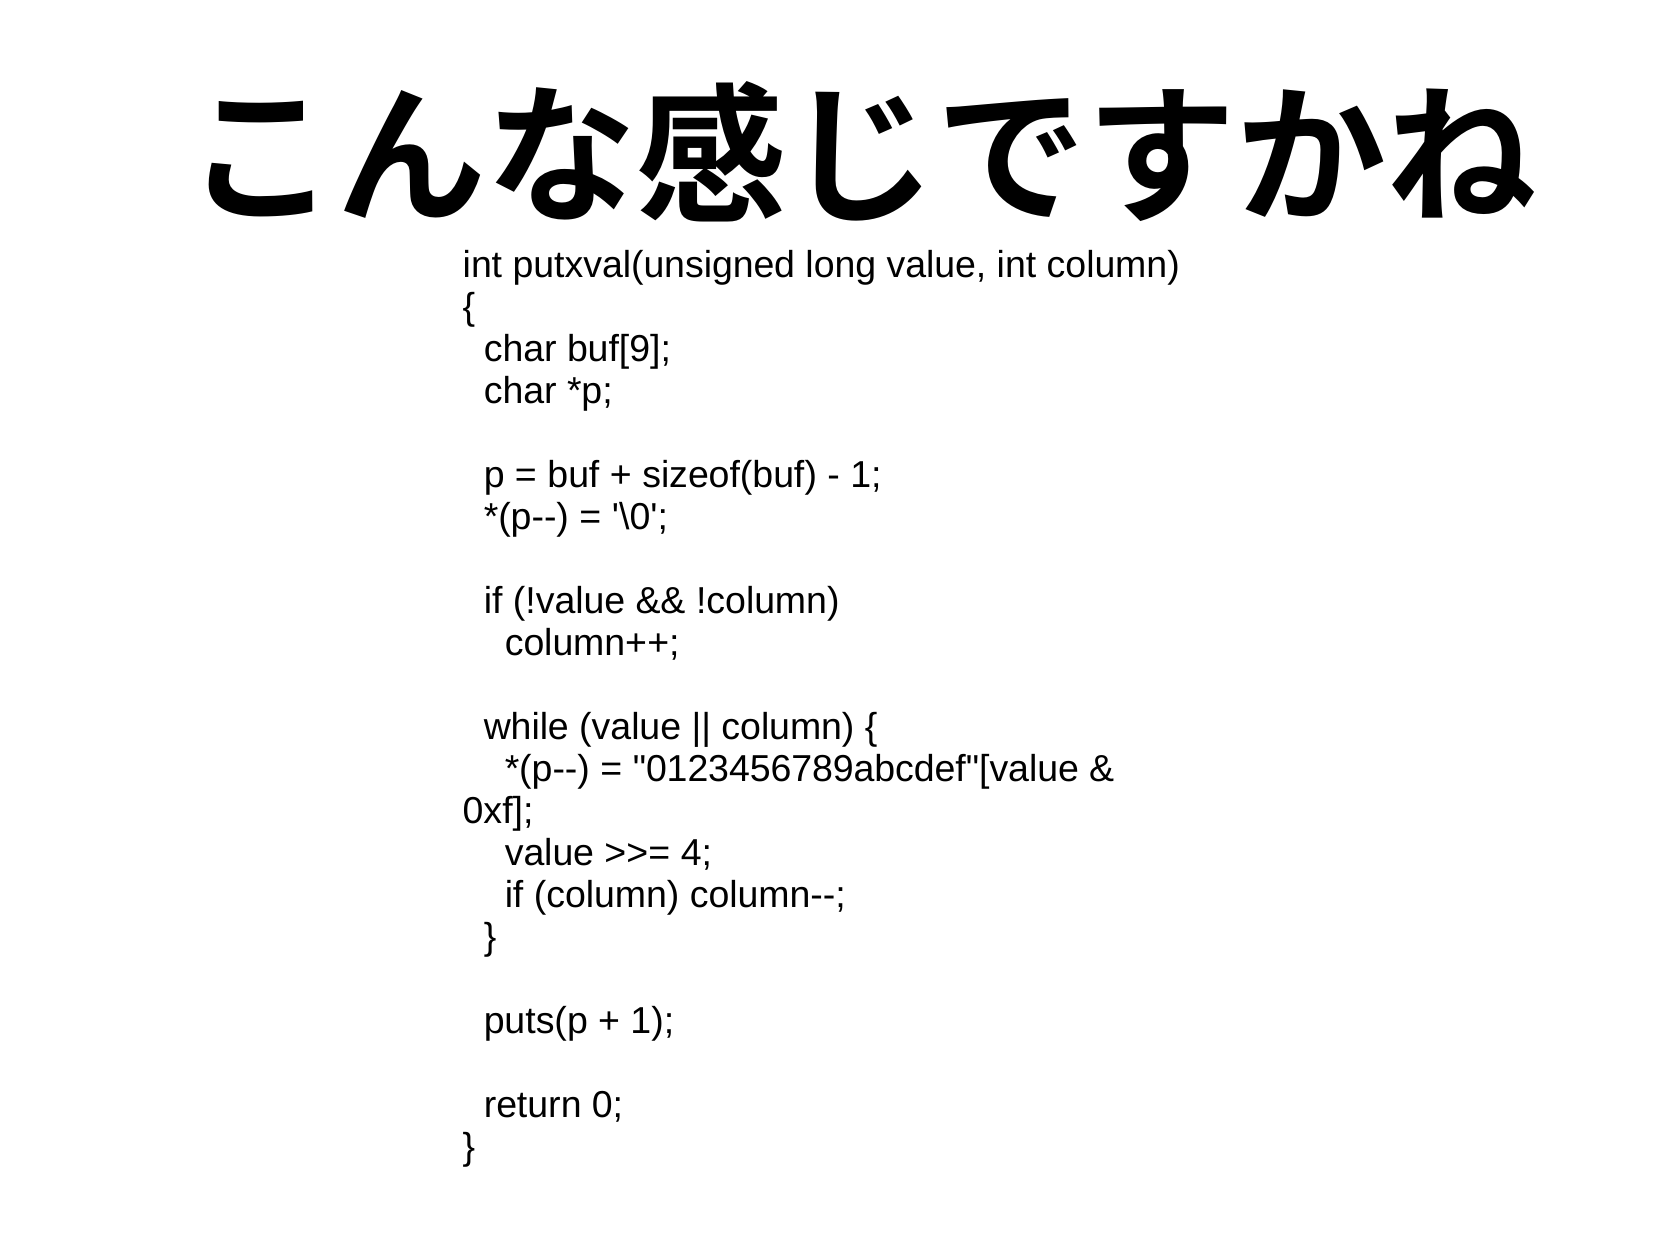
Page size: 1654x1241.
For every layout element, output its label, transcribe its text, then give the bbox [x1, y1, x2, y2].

text_box こんな感じですかね [171, 29, 1447, 207]
text_box int putxval(unsigned long value, int column) { char buf[9]; char *p; p = buf + sizeof(buf) - 1; *(p--) = '\0'; if (!value && !column) column++; while (value || column) { *(p--) = "0123456789abcdef"[value & 0xf]; value >>= 4; if (column) column--; } puts(p + 1); return 0; } [447, 236, 1211, 1135]
